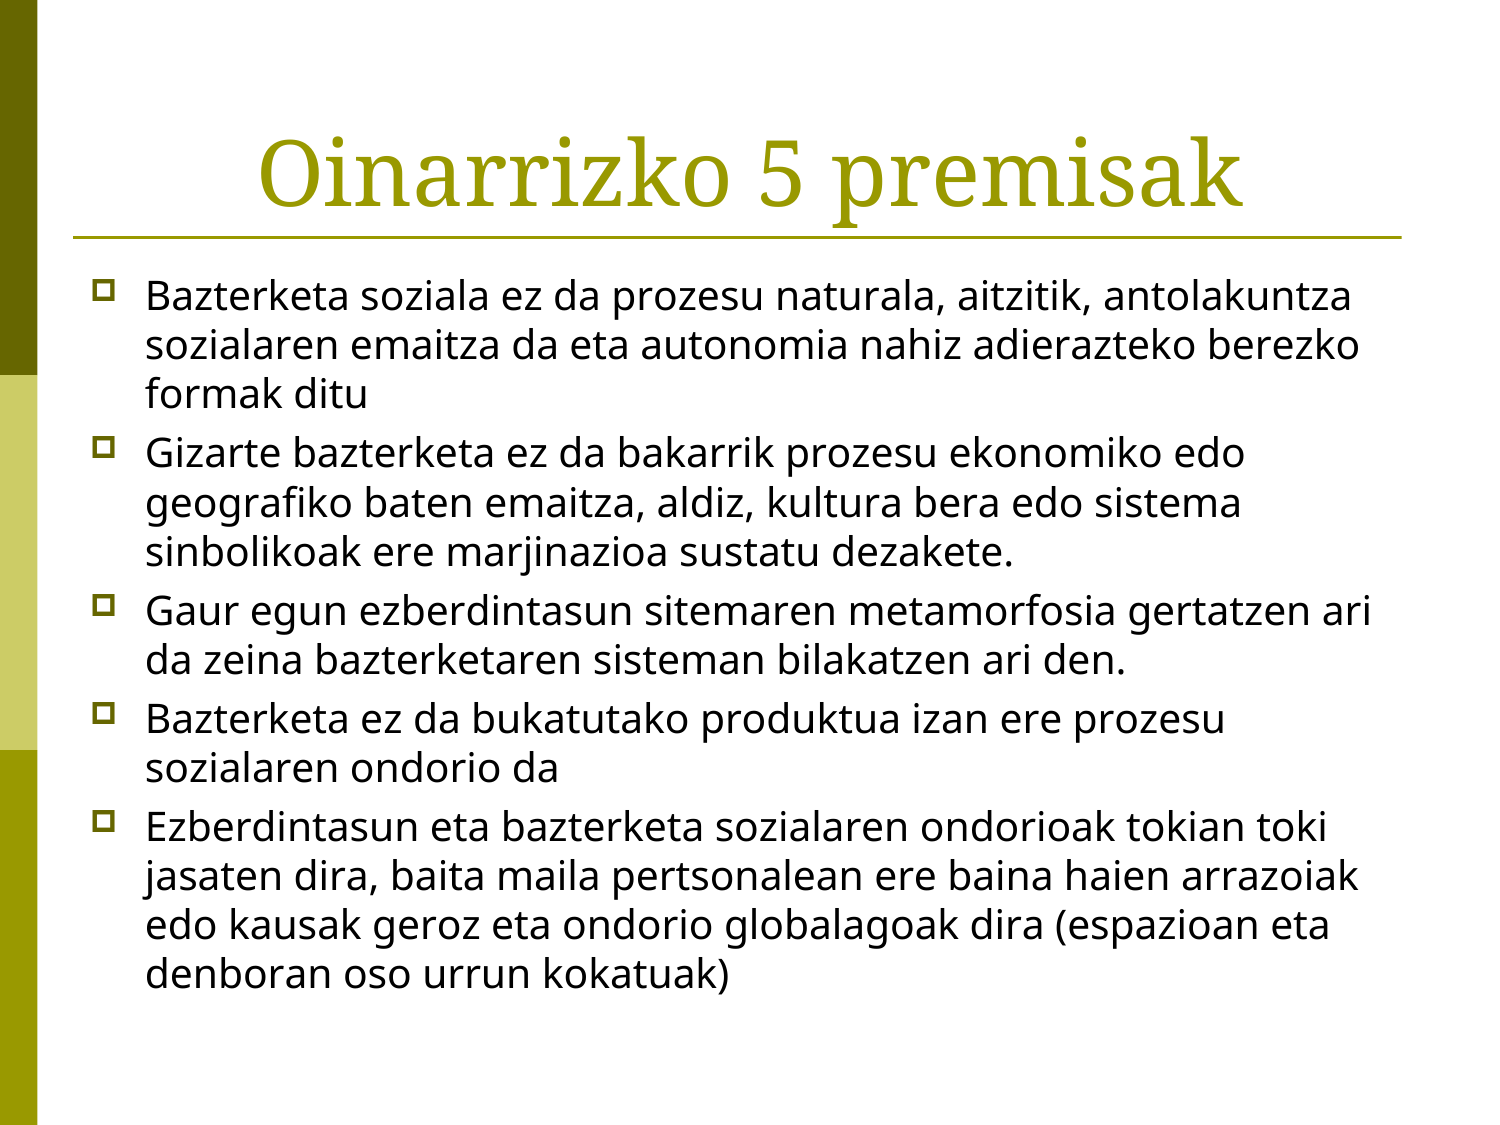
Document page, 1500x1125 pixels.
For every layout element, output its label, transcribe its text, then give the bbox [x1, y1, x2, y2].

list Bazterketa soziala ez da prozesu naturala, aitzitik, antolakuntza sozialaren emaitza da eta autonomia nahiz adierazteko berezko formak ditu Gizarte bazterketa ez da bakarrik prozesu ekonomiko edo geografiko baten emaitza, aldiz, kultura bera edo sistema sinbolikoak ere marjinazioa sustatu dezakete. Gaur egun ezberdintasun sitemaren metamorfosia gertatzen ari da zeina bazterketaren sisteman bilakatzen ari den. Bazterketa ez da bukatutako produktua izan ere prozesu sozialaren ondorio da Ezberdintasun eta bazterketa sozialaren ondorioak tokian toki jasaten dira, baita maila pertsonalean ere baina haien arrazoiak edo kausak geroz eta ondorio globalagoak dira (espazioan eta denboran oso urrun kokatuak) [75, 262, 1426, 1006]
title Oinarrizko 5 premisak [75, 45, 1426, 233]
